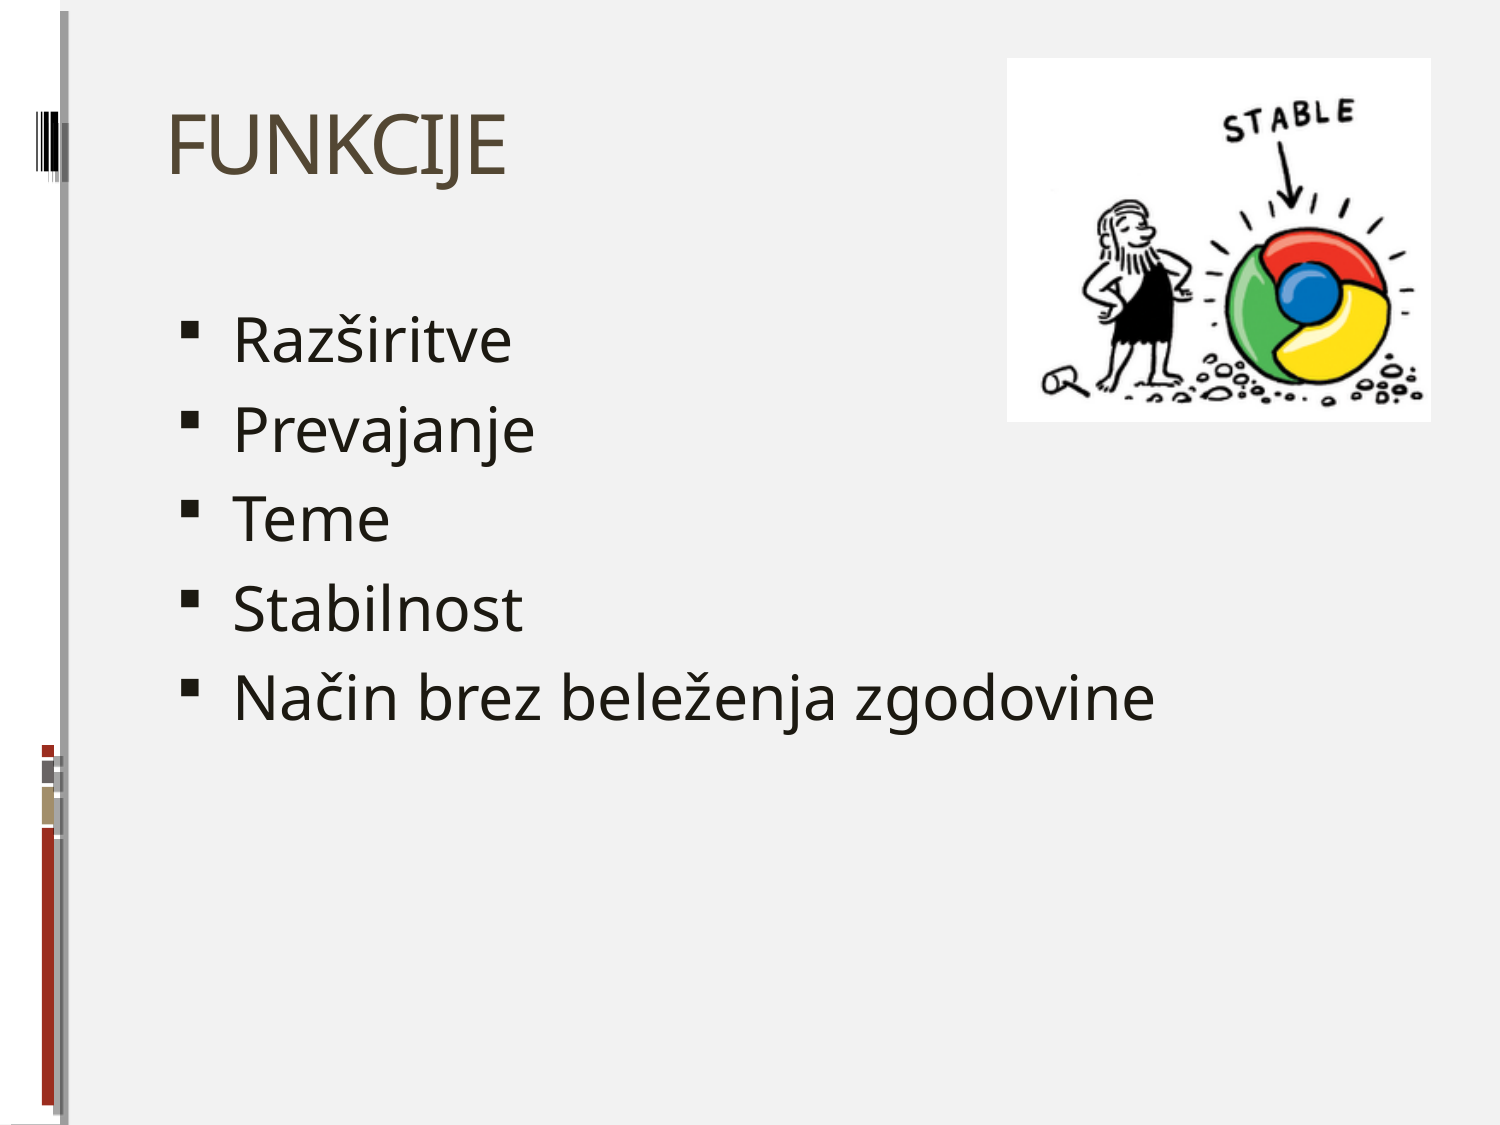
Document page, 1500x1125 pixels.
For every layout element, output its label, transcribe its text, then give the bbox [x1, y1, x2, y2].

picture [1007, 58, 1431, 422]
title FUNKCIJE [150, 84, 1007, 235]
list Razširitve Prevajanje Teme Stabilnost Način brez beleženja zgodovine [150, 292, 1425, 1043]
